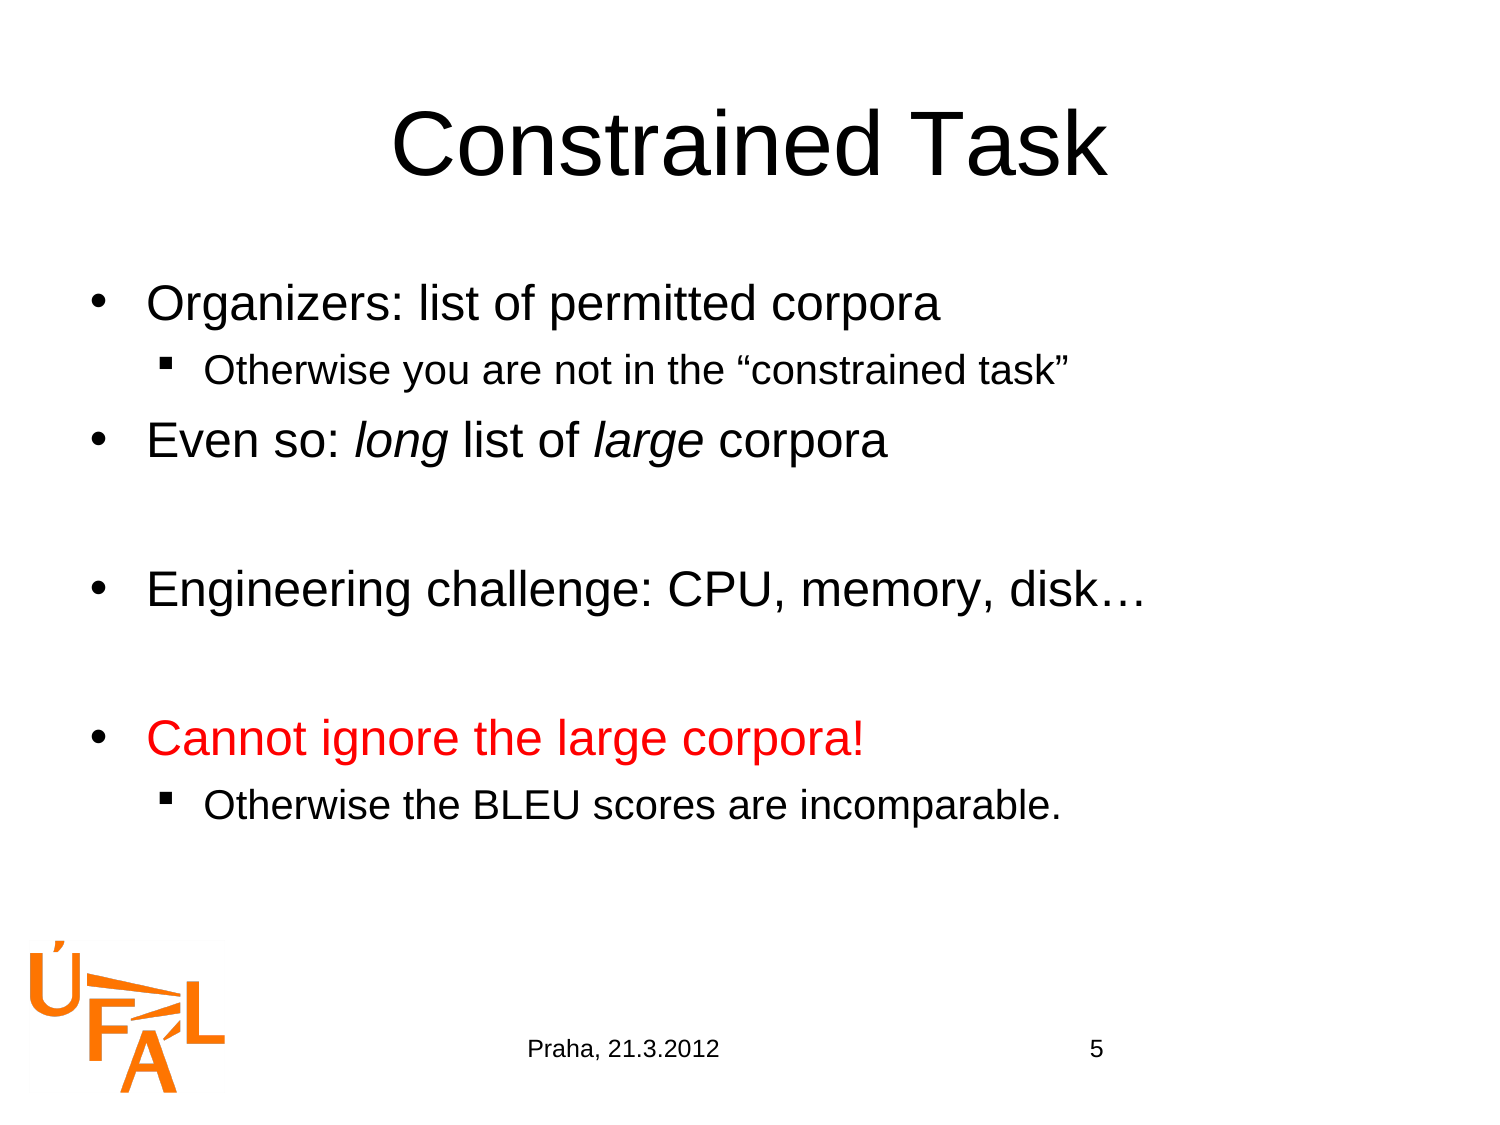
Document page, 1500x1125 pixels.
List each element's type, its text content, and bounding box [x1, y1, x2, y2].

picture [29, 940, 225, 1093]
list Organizers: list of permitted corpora Otherwise you are not in the “constrained task” Even so: long list of large corpora Engineering challenge: CPU, memory, disk… Cannot ignore the large corpora! Otherwise the BLEU scores are incomparable. [75, 262, 1426, 988]
title Constrained Task [75, 14, 1426, 262]
